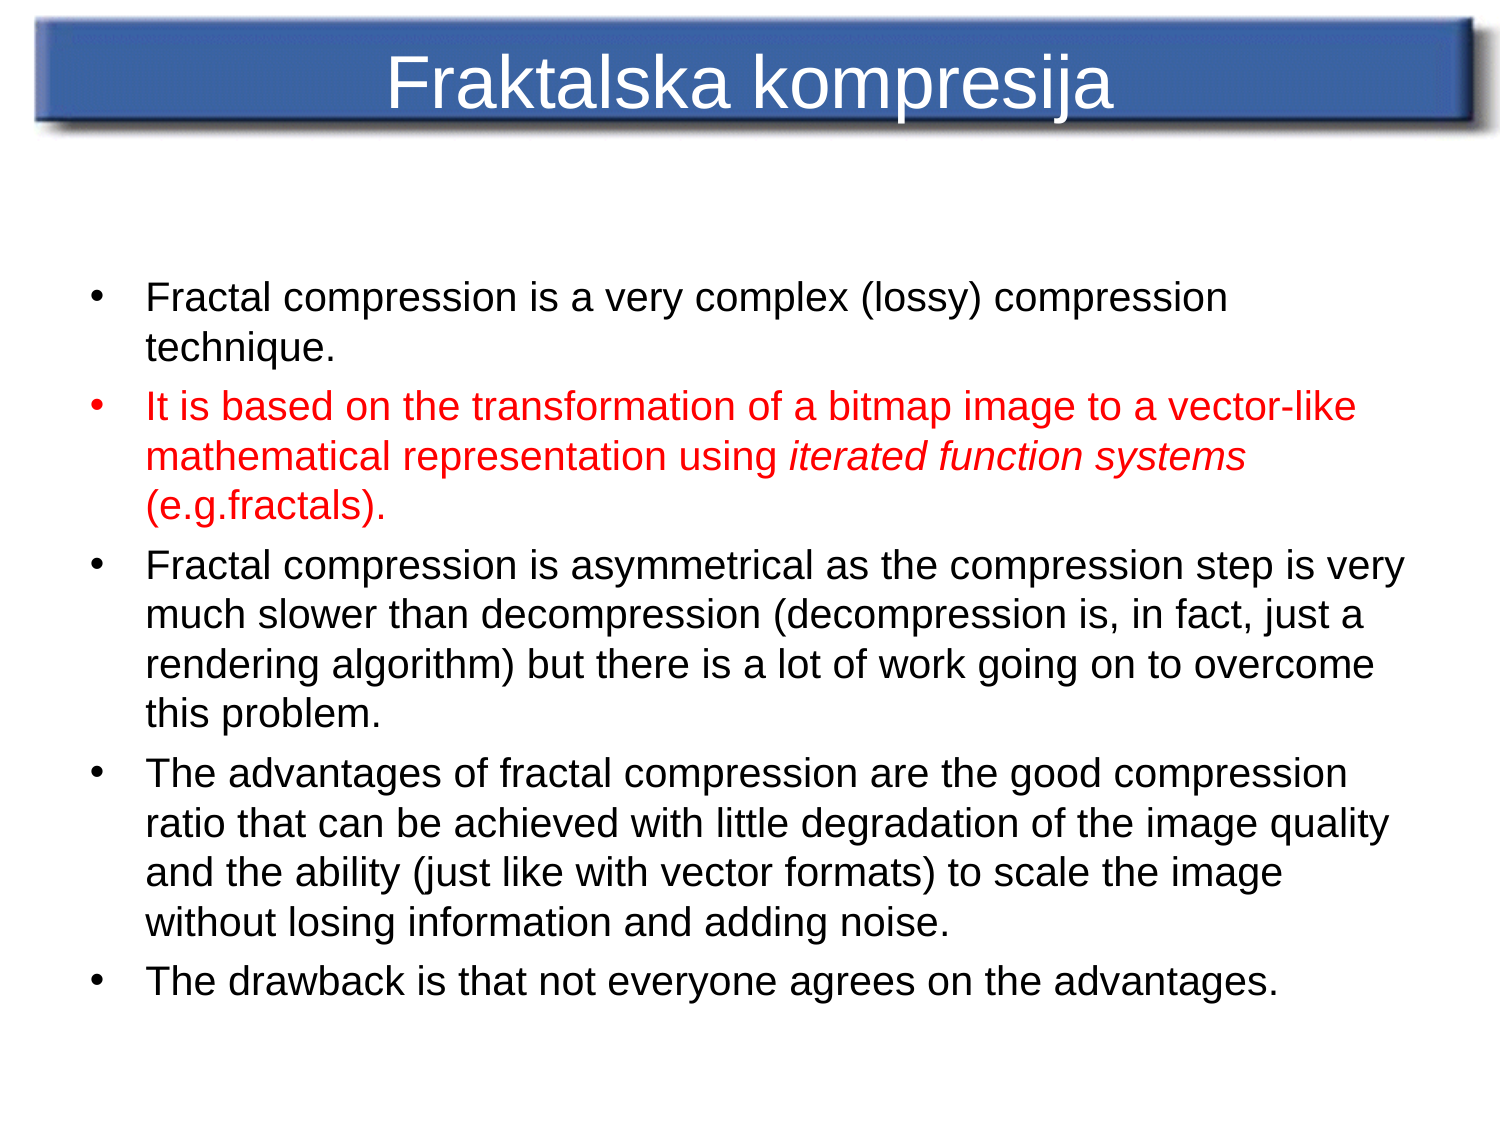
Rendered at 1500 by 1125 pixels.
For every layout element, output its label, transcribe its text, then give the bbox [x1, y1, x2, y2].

list Fractal compression is a very complex (lossy) compression technique. It is based on the transformation of a bitmap image to a vector-like mathematical representation using iterated function systems (e.g.fractals). Fractal compression is asymmetrical as the compression step is very much slower than decompression (decompression is, in fact, just a rendering algorithm) but there is a lot of work going on to overcome this problem. The advantages of fractal compression are the good compression ratio that can be achieved with little degradation of the image quality and the ability (just like with vector formats) to scale the image without losing information and adding noise. The drawback is that not everyone agrees on the advantages. [75, 262, 1426, 1020]
picture [33, 14, 1500, 141]
title Fraktalska kompresija [75, 26, 1426, 132]
